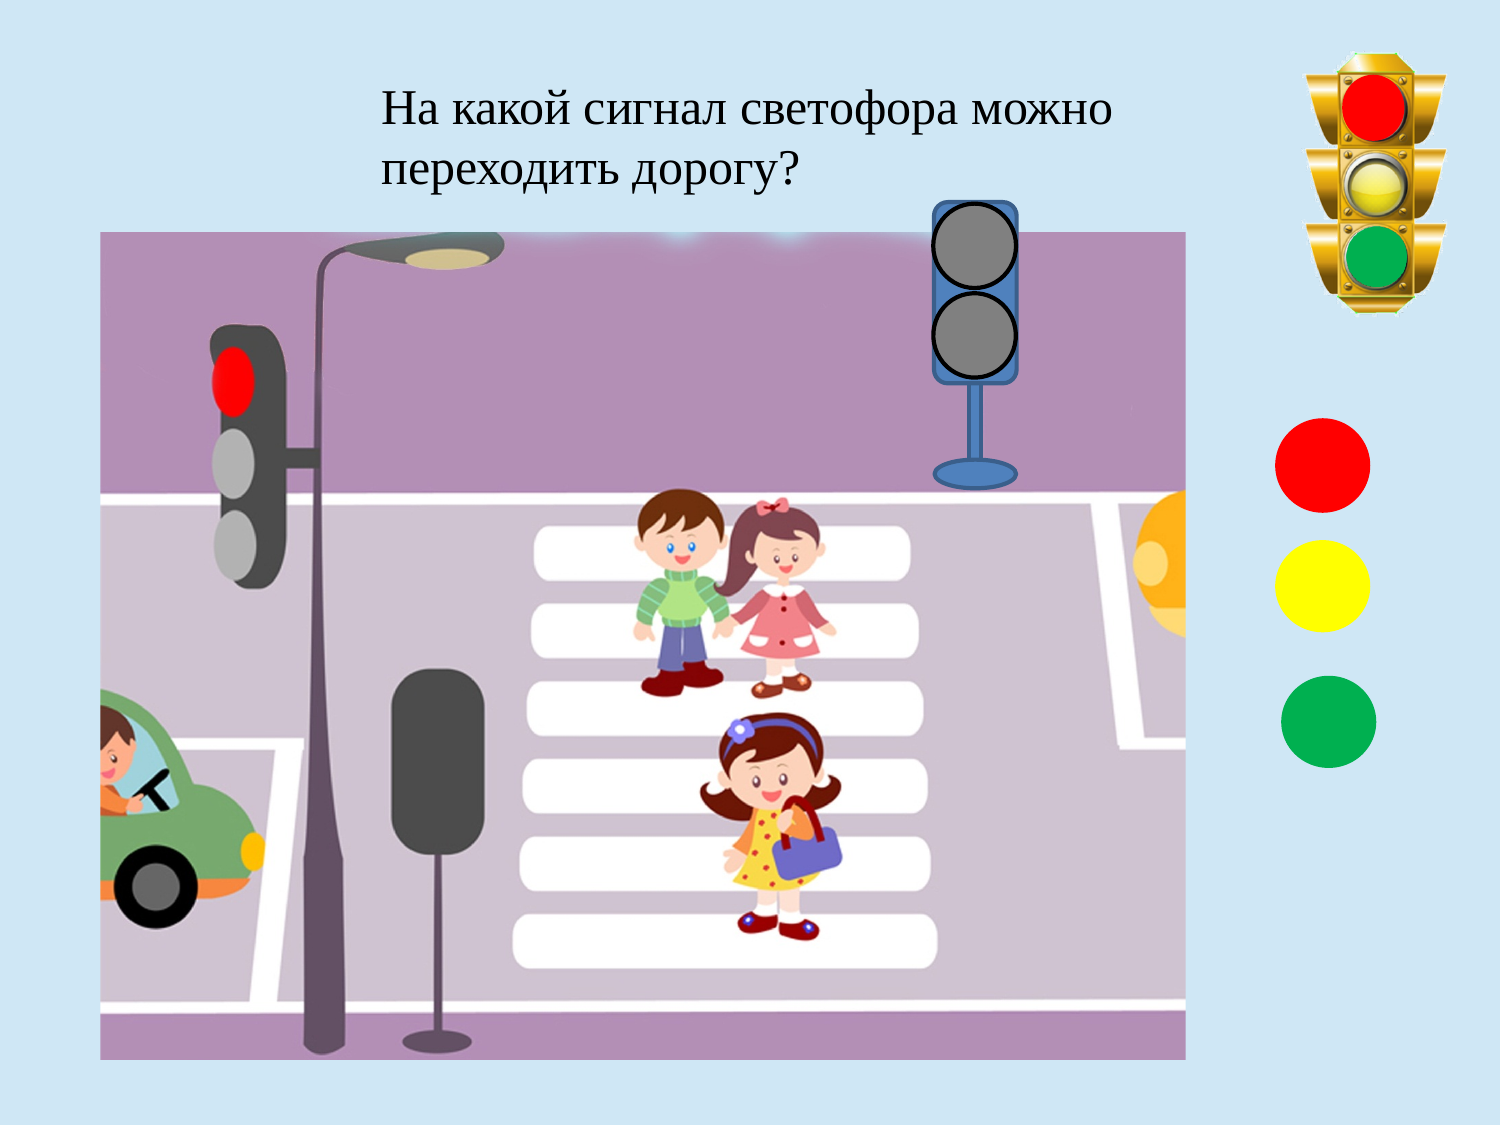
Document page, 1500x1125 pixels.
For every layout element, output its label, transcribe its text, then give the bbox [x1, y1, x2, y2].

text_box [1275, 418, 1371, 513]
text_box [1342, 74, 1405, 141]
picture [100, 232, 1186, 1060]
text_box [1281, 675, 1377, 768]
text_box [1275, 540, 1371, 633]
title На какой сигнал светофора можно переходить дорогу? [366, 66, 1293, 257]
picture [1293, 42, 1460, 319]
text_box [933, 202, 1017, 489]
